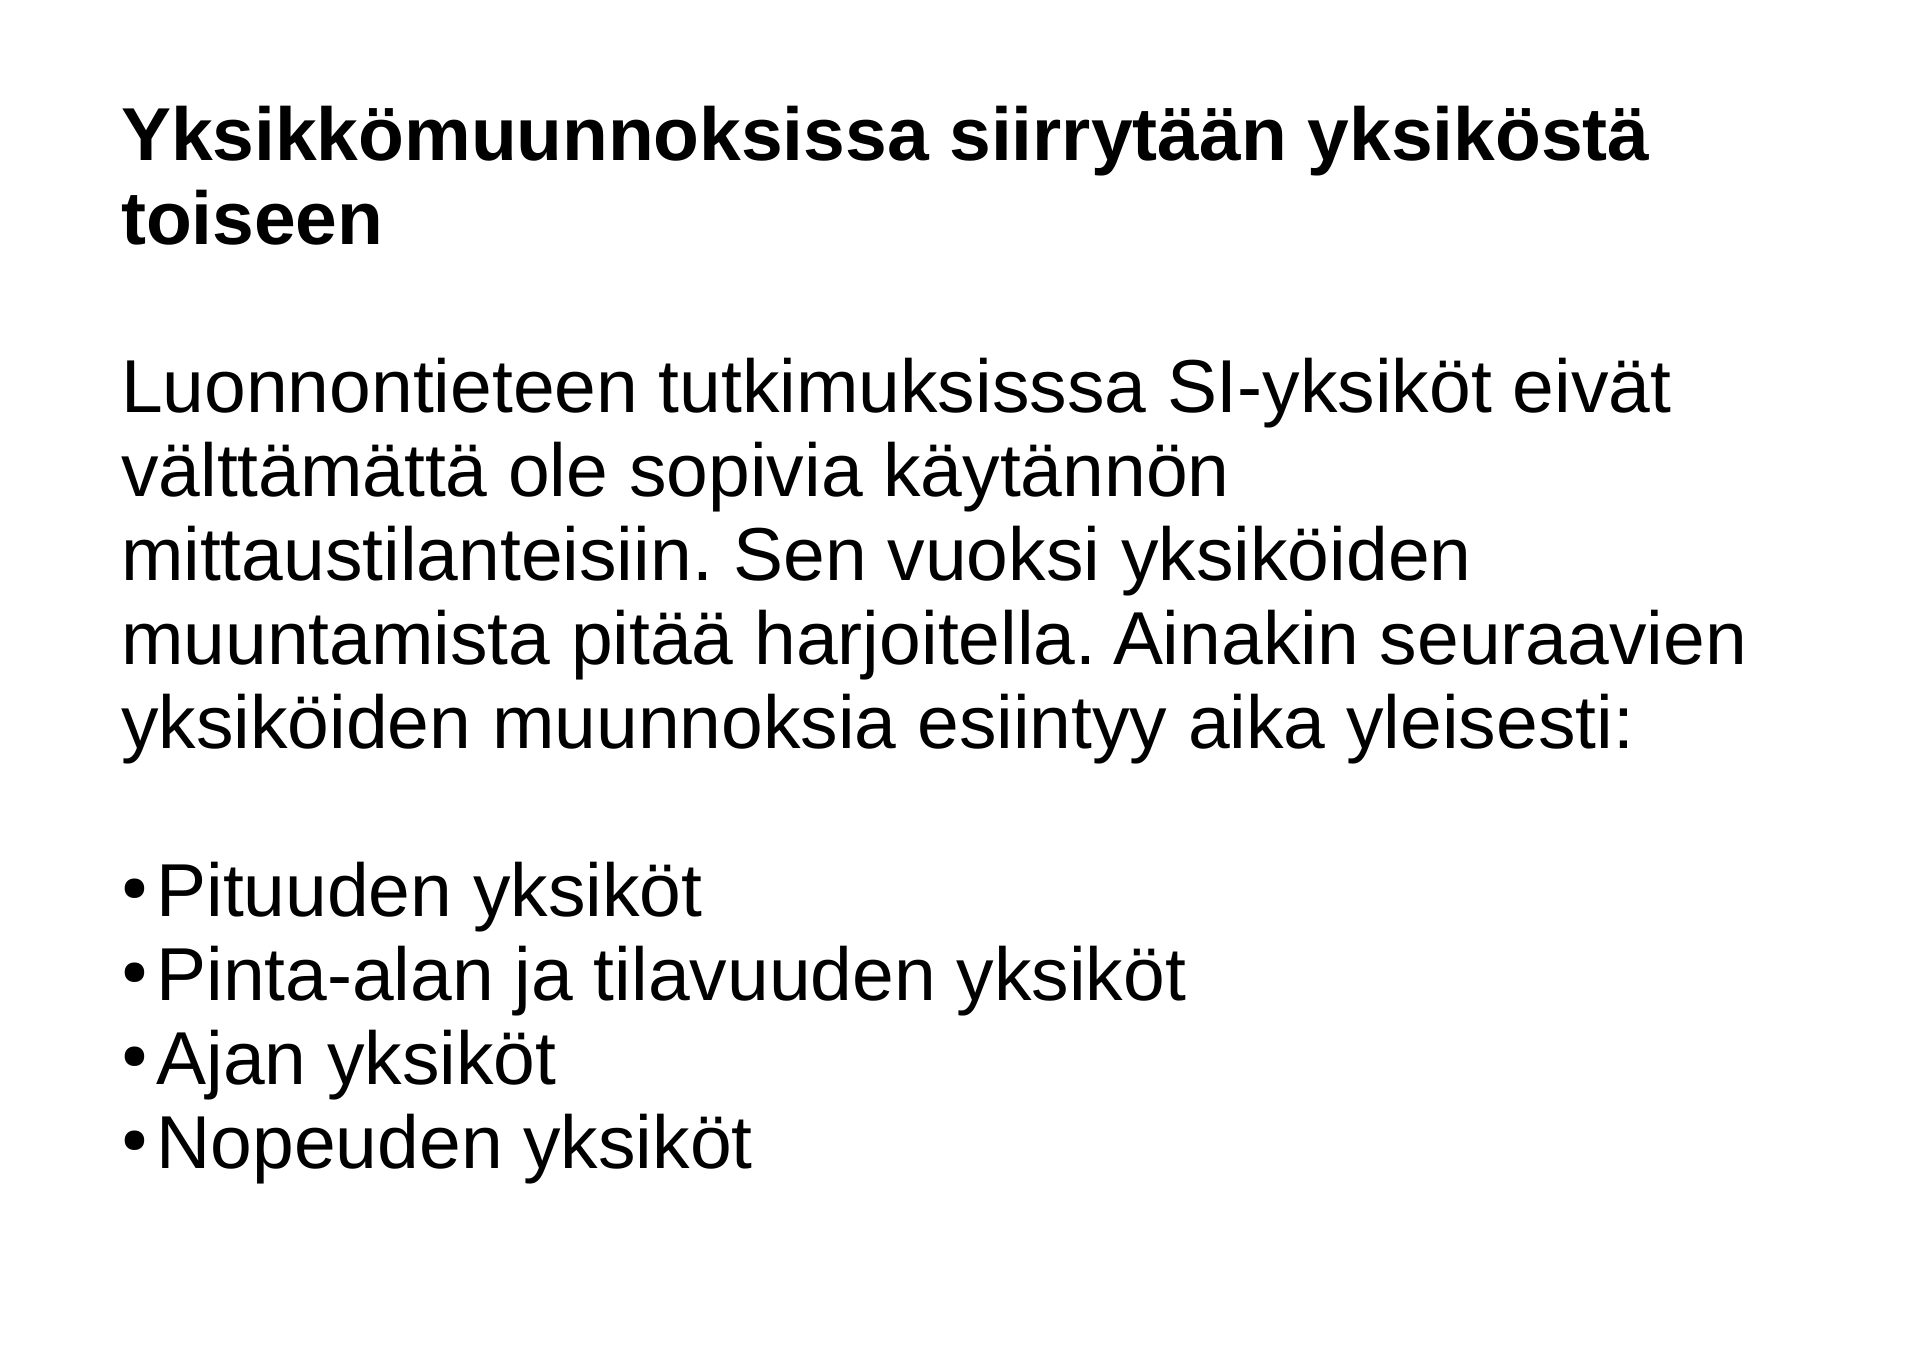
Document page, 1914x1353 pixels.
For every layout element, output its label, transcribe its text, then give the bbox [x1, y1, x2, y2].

text_box Yksikkömuunnoksissa siirrytään yksiköstä toiseen Luonnontieteen tutkimuksisssa SI-yksiköt eivät välttämättä ole sopivia käytännön mittaustilanteisiin. Sen vuoksi yksiköiden muuntamista pitää harjoitella. Ainakin seuraavien yksiköiden muunnoksia esiintyy aika yleisesti: Pituuden yksiköt Pinta-alan ja tilavuuden yksiköt Ajan yksiköt Nopeuden yksiköt [106, 85, 1813, 1276]
